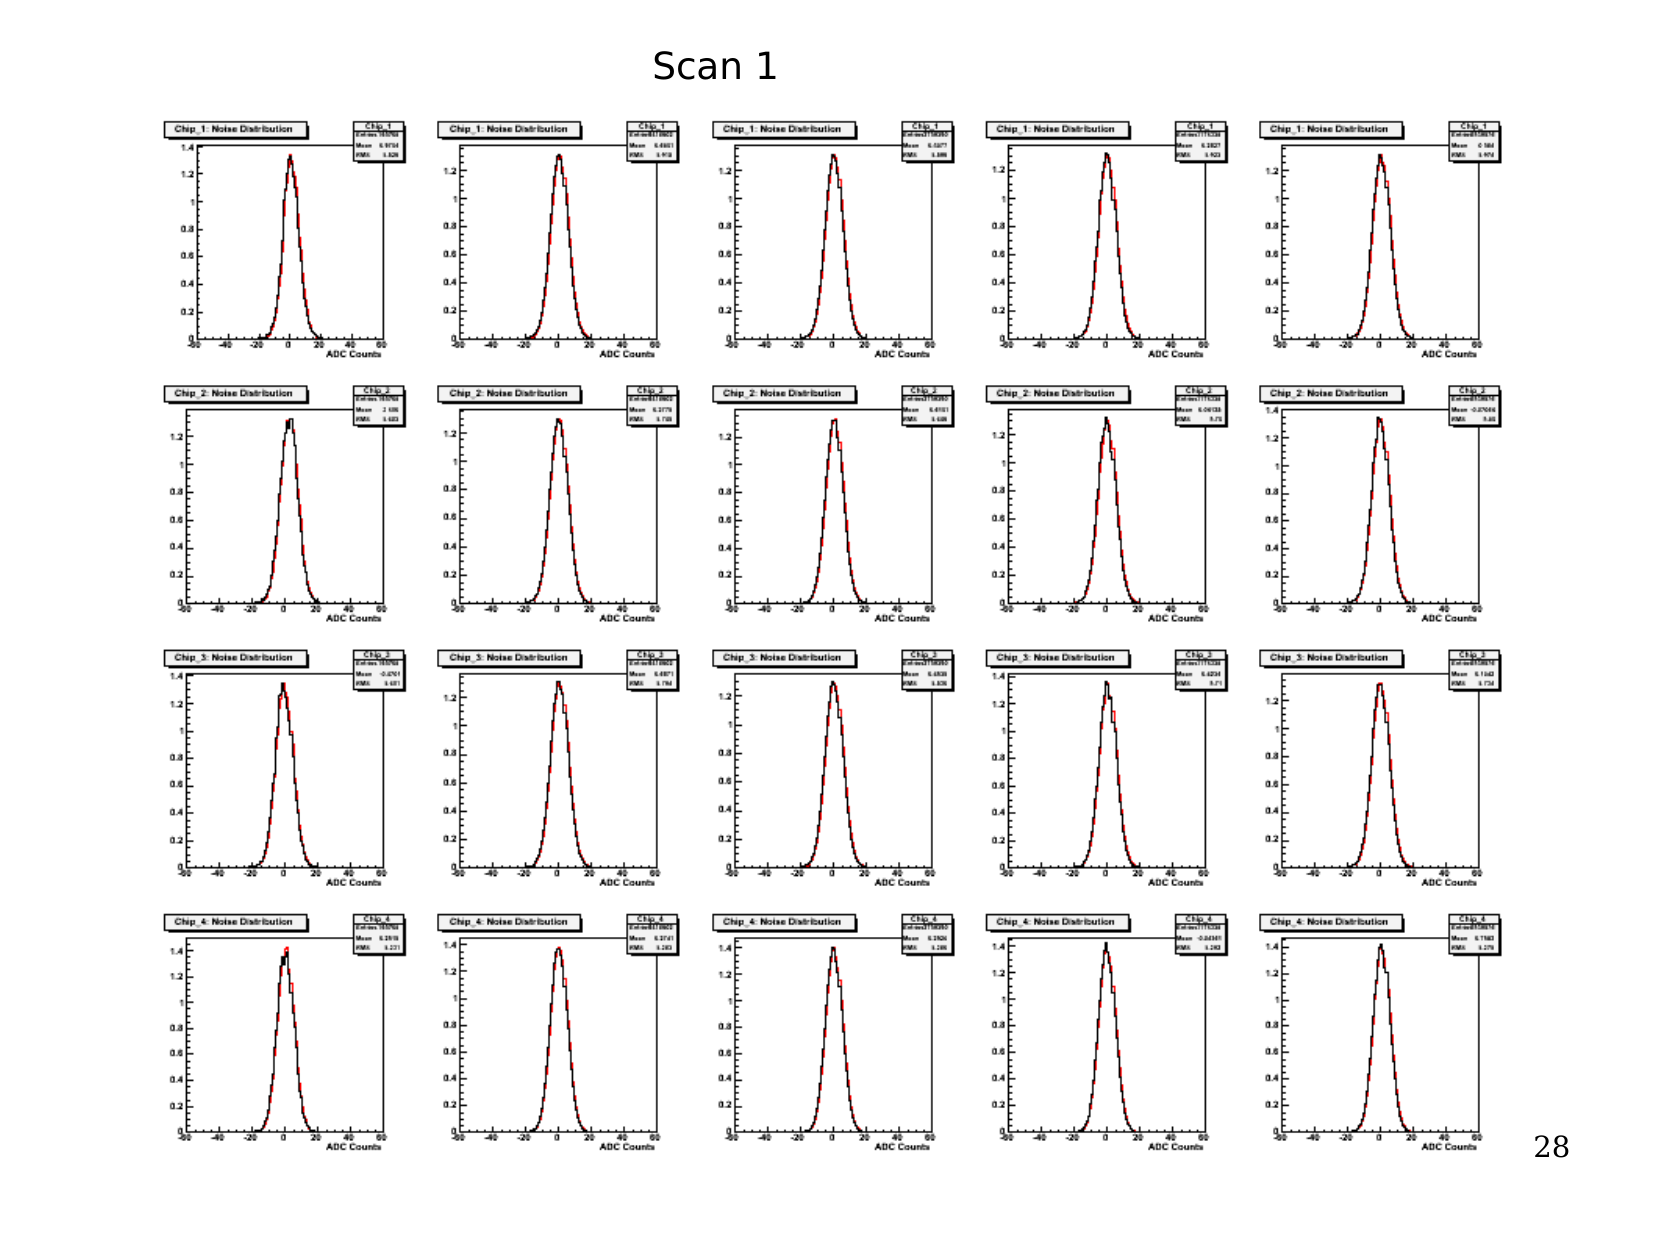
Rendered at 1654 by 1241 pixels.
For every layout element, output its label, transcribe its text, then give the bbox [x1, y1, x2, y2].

text_box Scan 1 [637, 37, 792, 96]
picture [150, 112, 1519, 1169]
